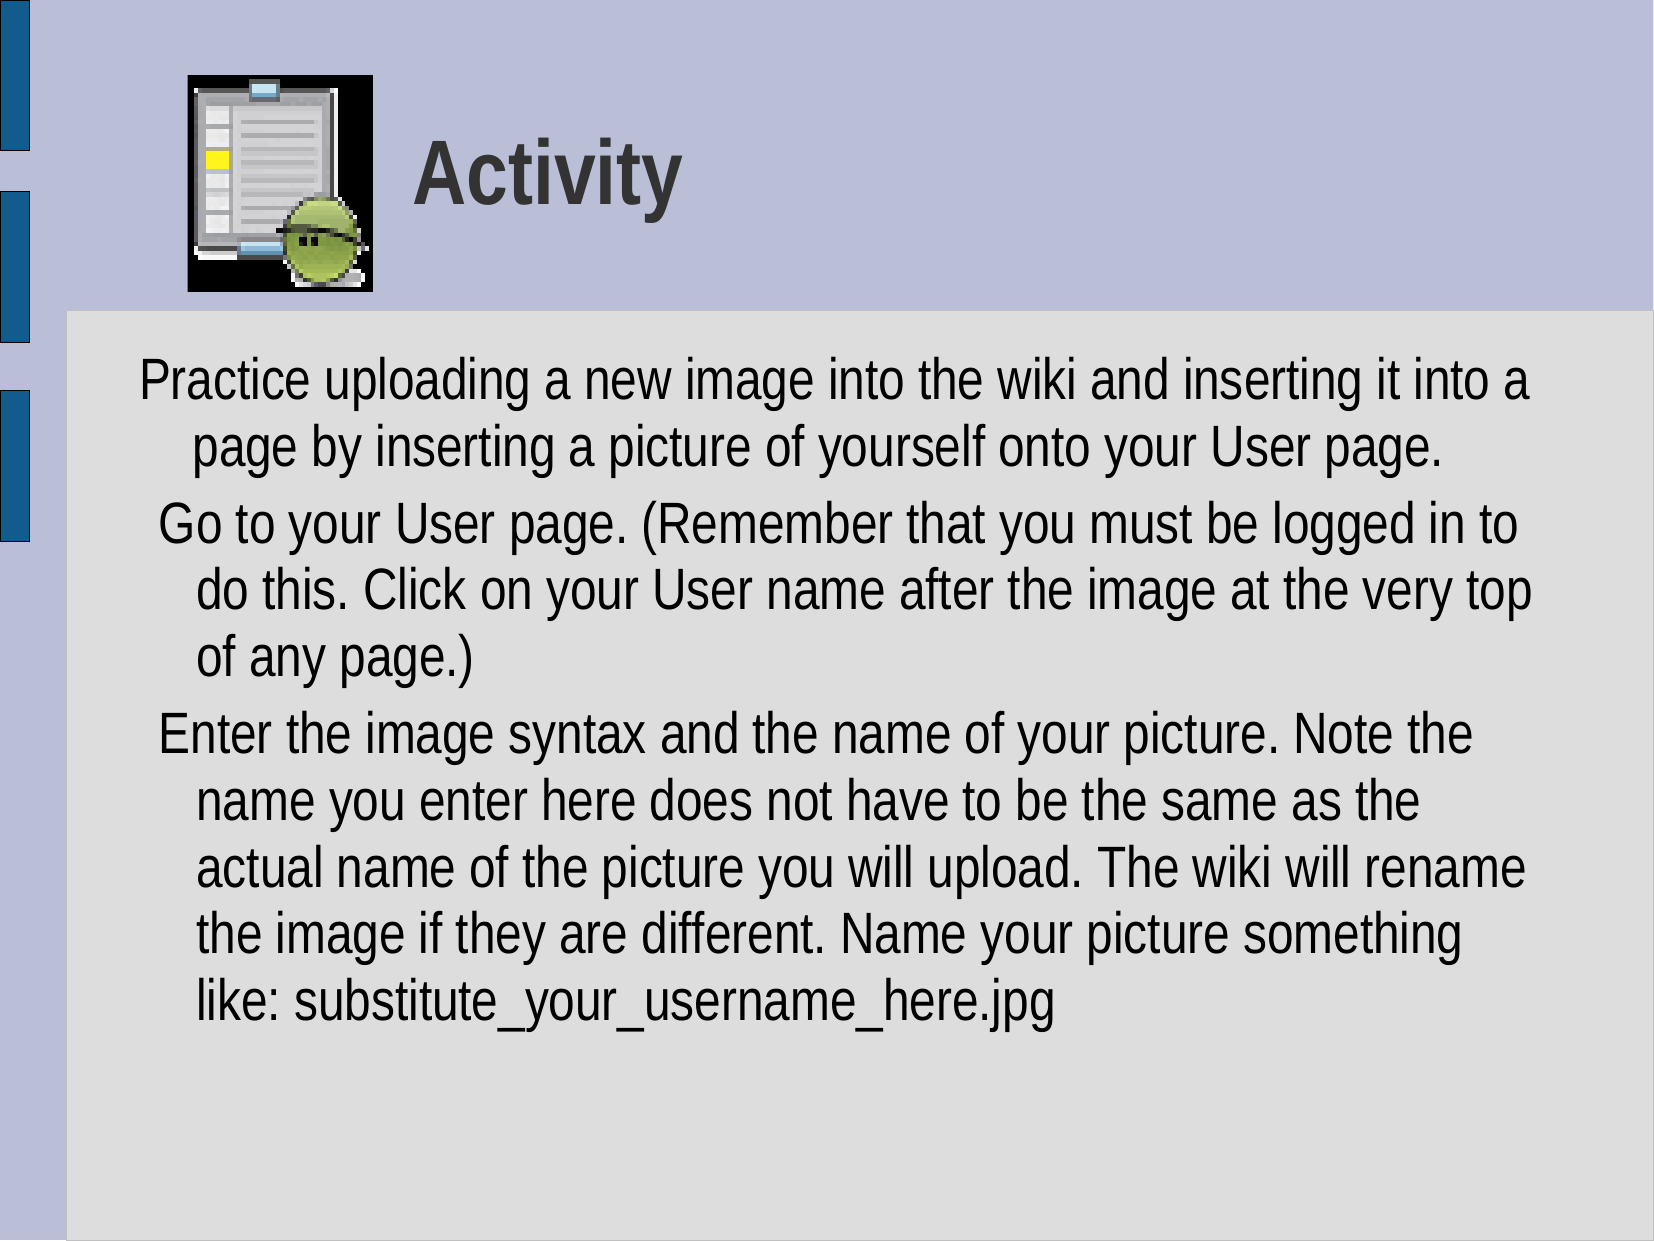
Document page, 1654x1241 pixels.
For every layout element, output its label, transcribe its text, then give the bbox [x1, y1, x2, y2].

picture [187, 75, 376, 301]
title Activity [412, 75, 1600, 268]
list Practice uploading a new image into the wiki and inserting it into a page by inserting a picture of yourself onto your User page. Go to your User page. (Remember that you must be logged in to do this. Click on your User name after the image at the very top of any page.) Enter the image syntax and the name of your picture. Note the name you enter here does not have to be the same as the actual name of the picture you will upload. The wiki will rename the image if they are different. Name your picture something like: substitute_your_username_here.jpg [121, 344, 1534, 1112]
